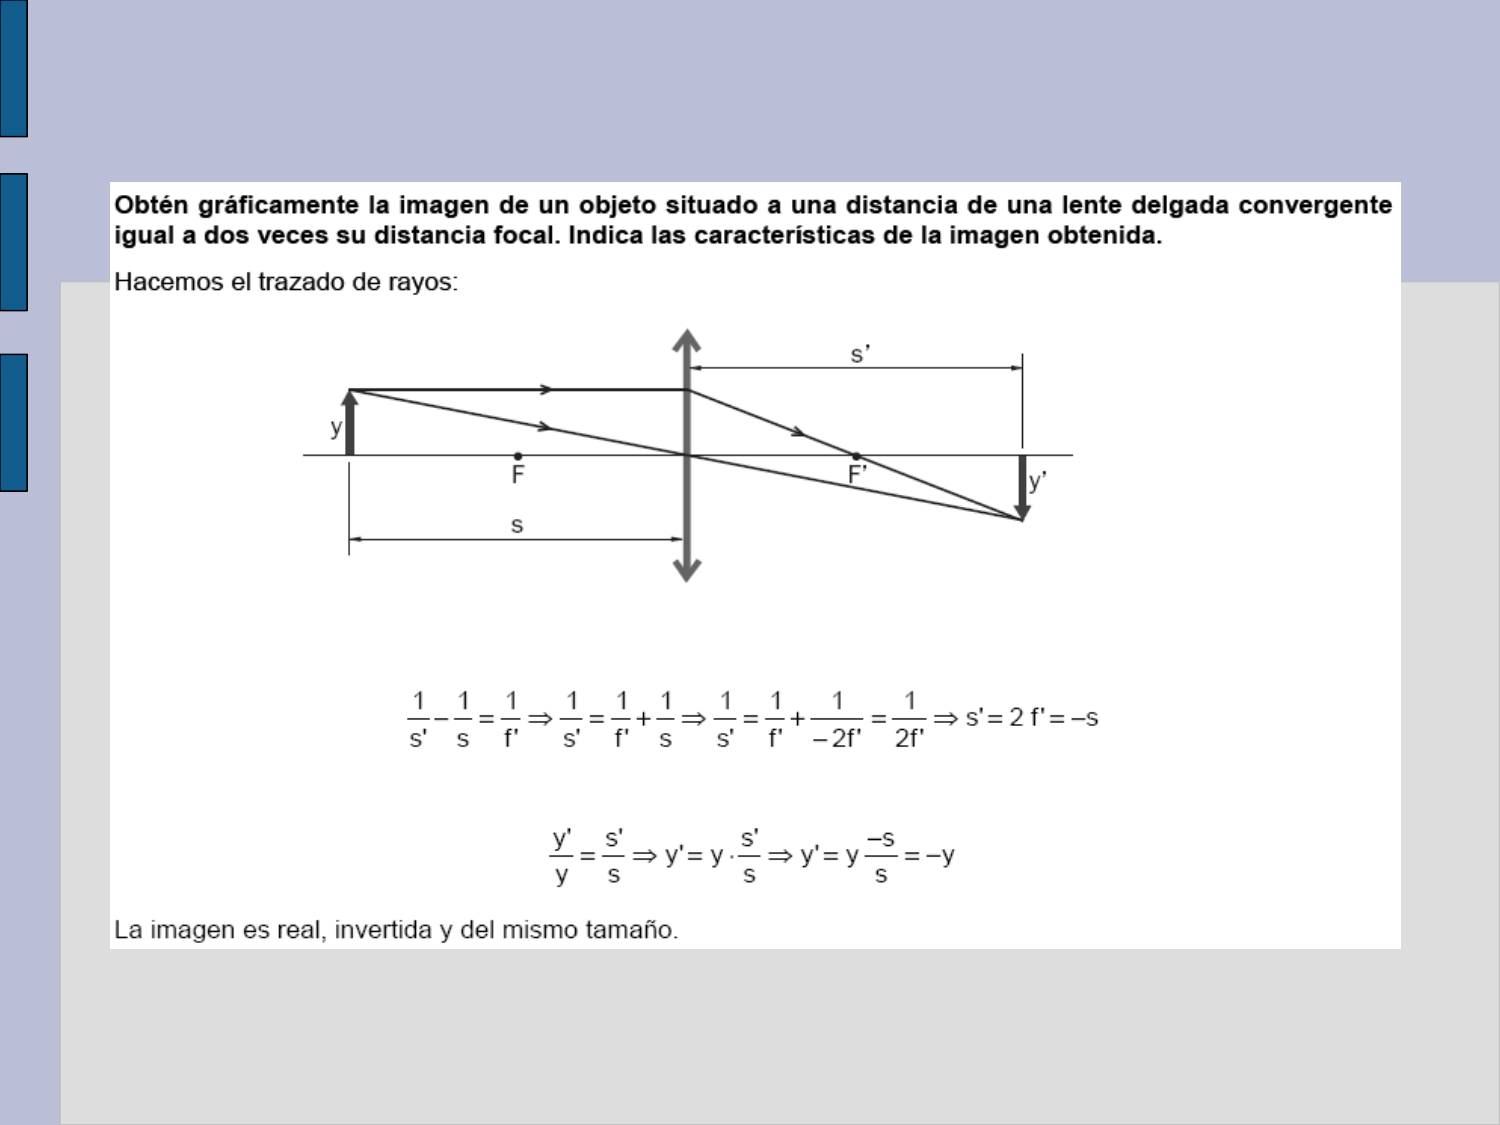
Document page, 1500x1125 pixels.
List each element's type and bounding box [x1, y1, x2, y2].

picture [110, 182, 1401, 949]
